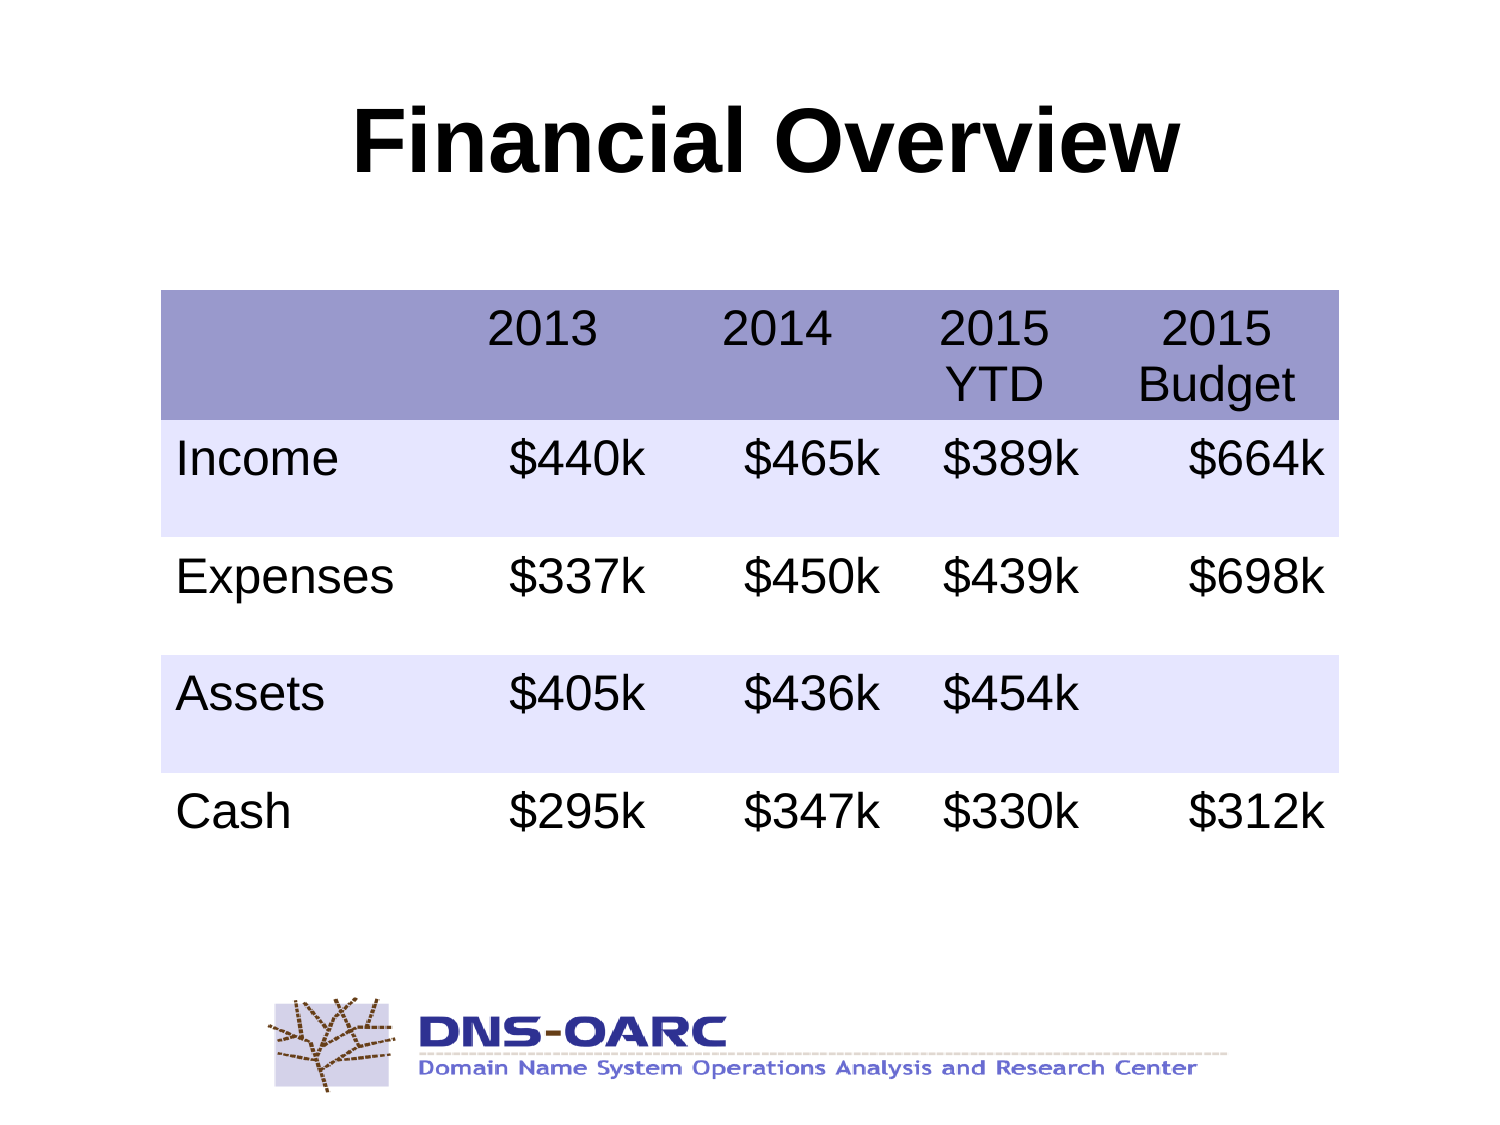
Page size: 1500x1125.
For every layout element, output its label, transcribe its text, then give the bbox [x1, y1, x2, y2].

table_cell $337k [425, 537, 660, 655]
table_header 2015 Budget [1094, 290, 1339, 420]
table_cell $347k [660, 773, 895, 890]
table_cell $698k [1094, 537, 1339, 655]
table_cell $440k [425, 420, 660, 537]
table_cell Cash [161, 773, 425, 890]
table_cell $295k [425, 773, 660, 890]
table_cell $330k [895, 773, 1094, 890]
table_cell $454k [895, 655, 1094, 773]
table_cell $439k [895, 537, 1094, 655]
table_cell Income [161, 420, 425, 537]
table_cell $450k [660, 537, 895, 655]
table_cell $465k [660, 420, 895, 537]
table_cell $436k [660, 655, 895, 773]
picture [214, 991, 1259, 1099]
table_cell $664k [1094, 420, 1339, 537]
table_cell [1094, 655, 1339, 773]
table_cell Assets [161, 655, 425, 773]
table_cell $405k [425, 655, 660, 773]
table_header 2015 YTD [895, 290, 1094, 420]
table_cell Expenses [161, 537, 425, 655]
table_header 2013 [425, 290, 660, 420]
table_header [161, 290, 425, 420]
table_header 2014 [660, 290, 895, 420]
table_cell $389k [895, 420, 1094, 537]
table_cell $312k [1094, 773, 1339, 890]
title Financial Overview [75, 52, 1426, 226]
